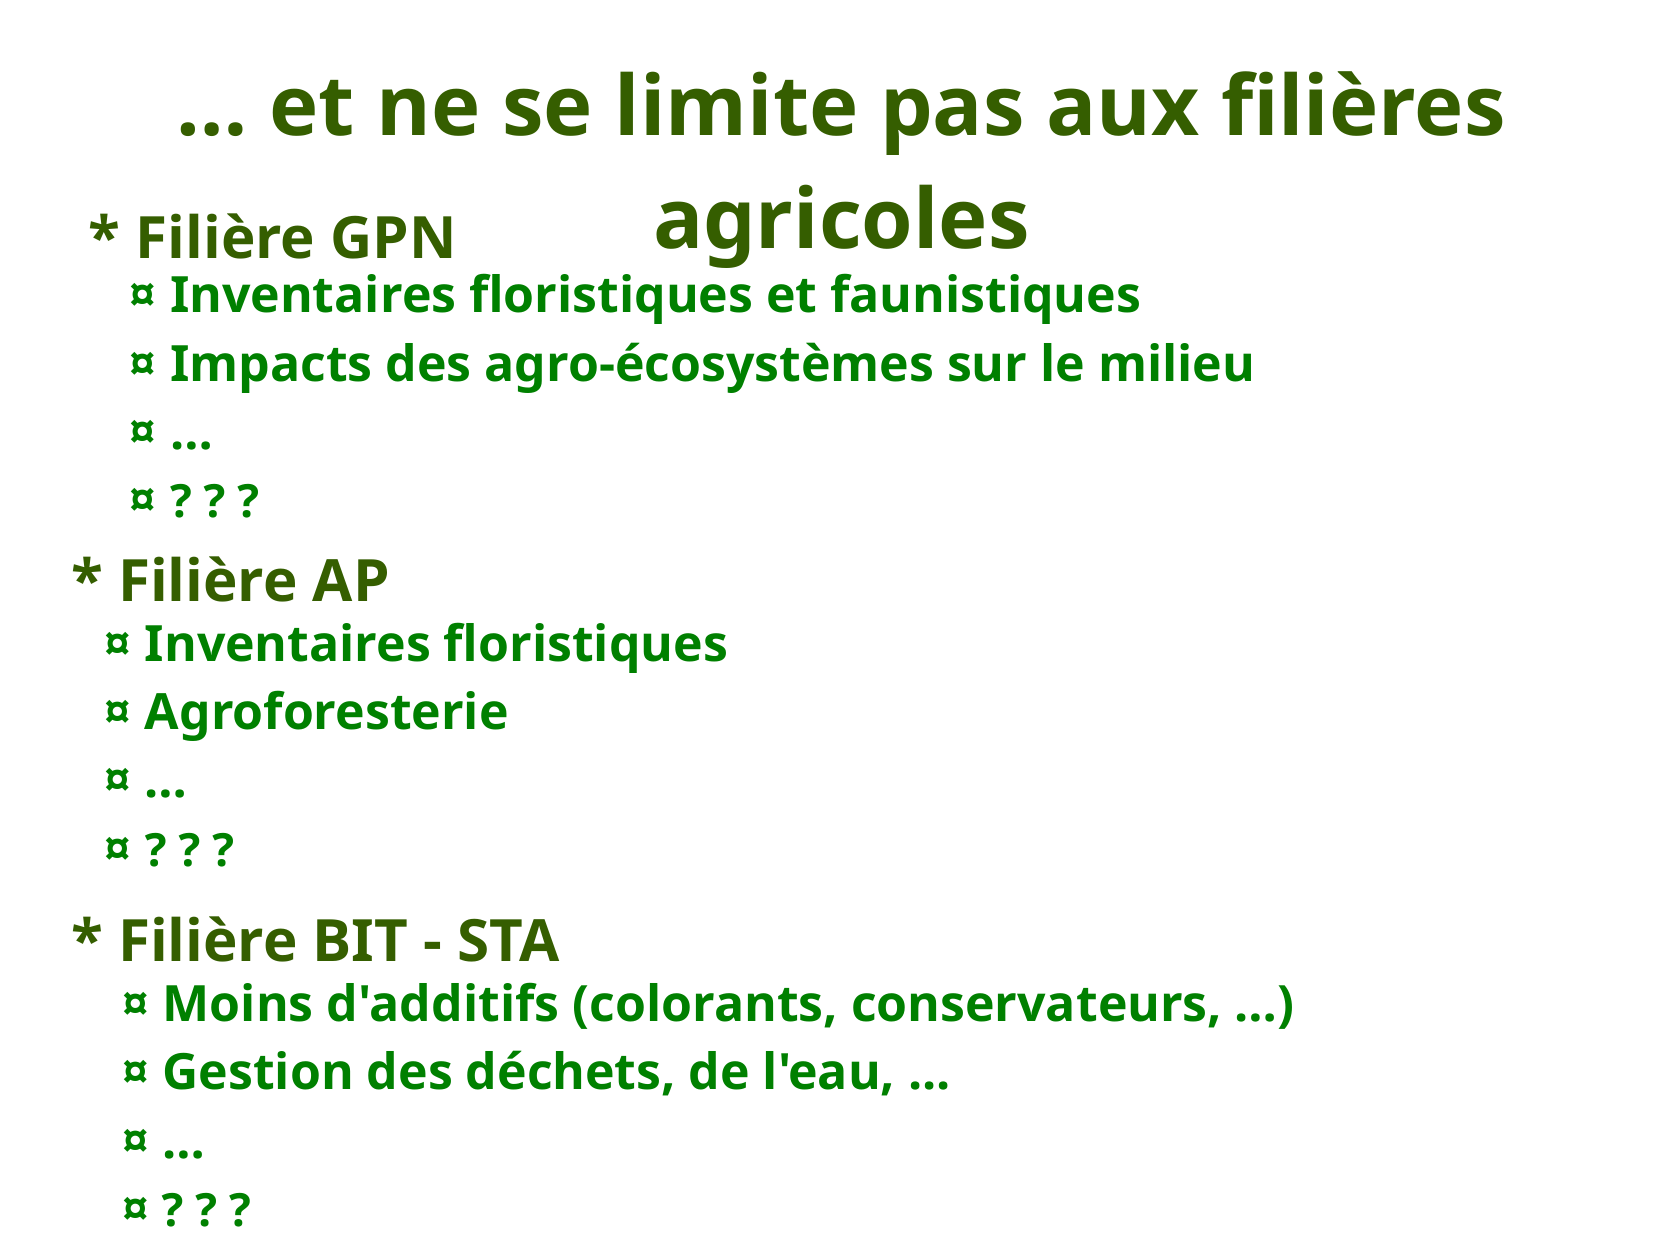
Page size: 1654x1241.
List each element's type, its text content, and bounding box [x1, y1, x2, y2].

text_box ¤ Inventaires floristiques et faunistiques ¤ Impacts des agro-écosystèmes sur le milieu ¤ … ¤ ? ? ? [113, 252, 1536, 538]
text_box ¤ Inventaires floristiques ¤ Agroforesterie ¤ … ¤ ? ? ? [88, 600, 1100, 886]
text_box * Filière GPN [59, 188, 1063, 308]
text_box * Filière BIT - STA [41, 891, 1046, 1010]
text_box * Filière AP [41, 531, 756, 650]
text_box ¤ Moins d'additifs (colorants, conservateurs, …) ¤ Gestion des déchets, de l'eau, ... ¤ … ¤ ? ? ? [106, 960, 1529, 1241]
text_box … et ne se limite pas aux filières agricoles [59, 38, 1625, 149]
